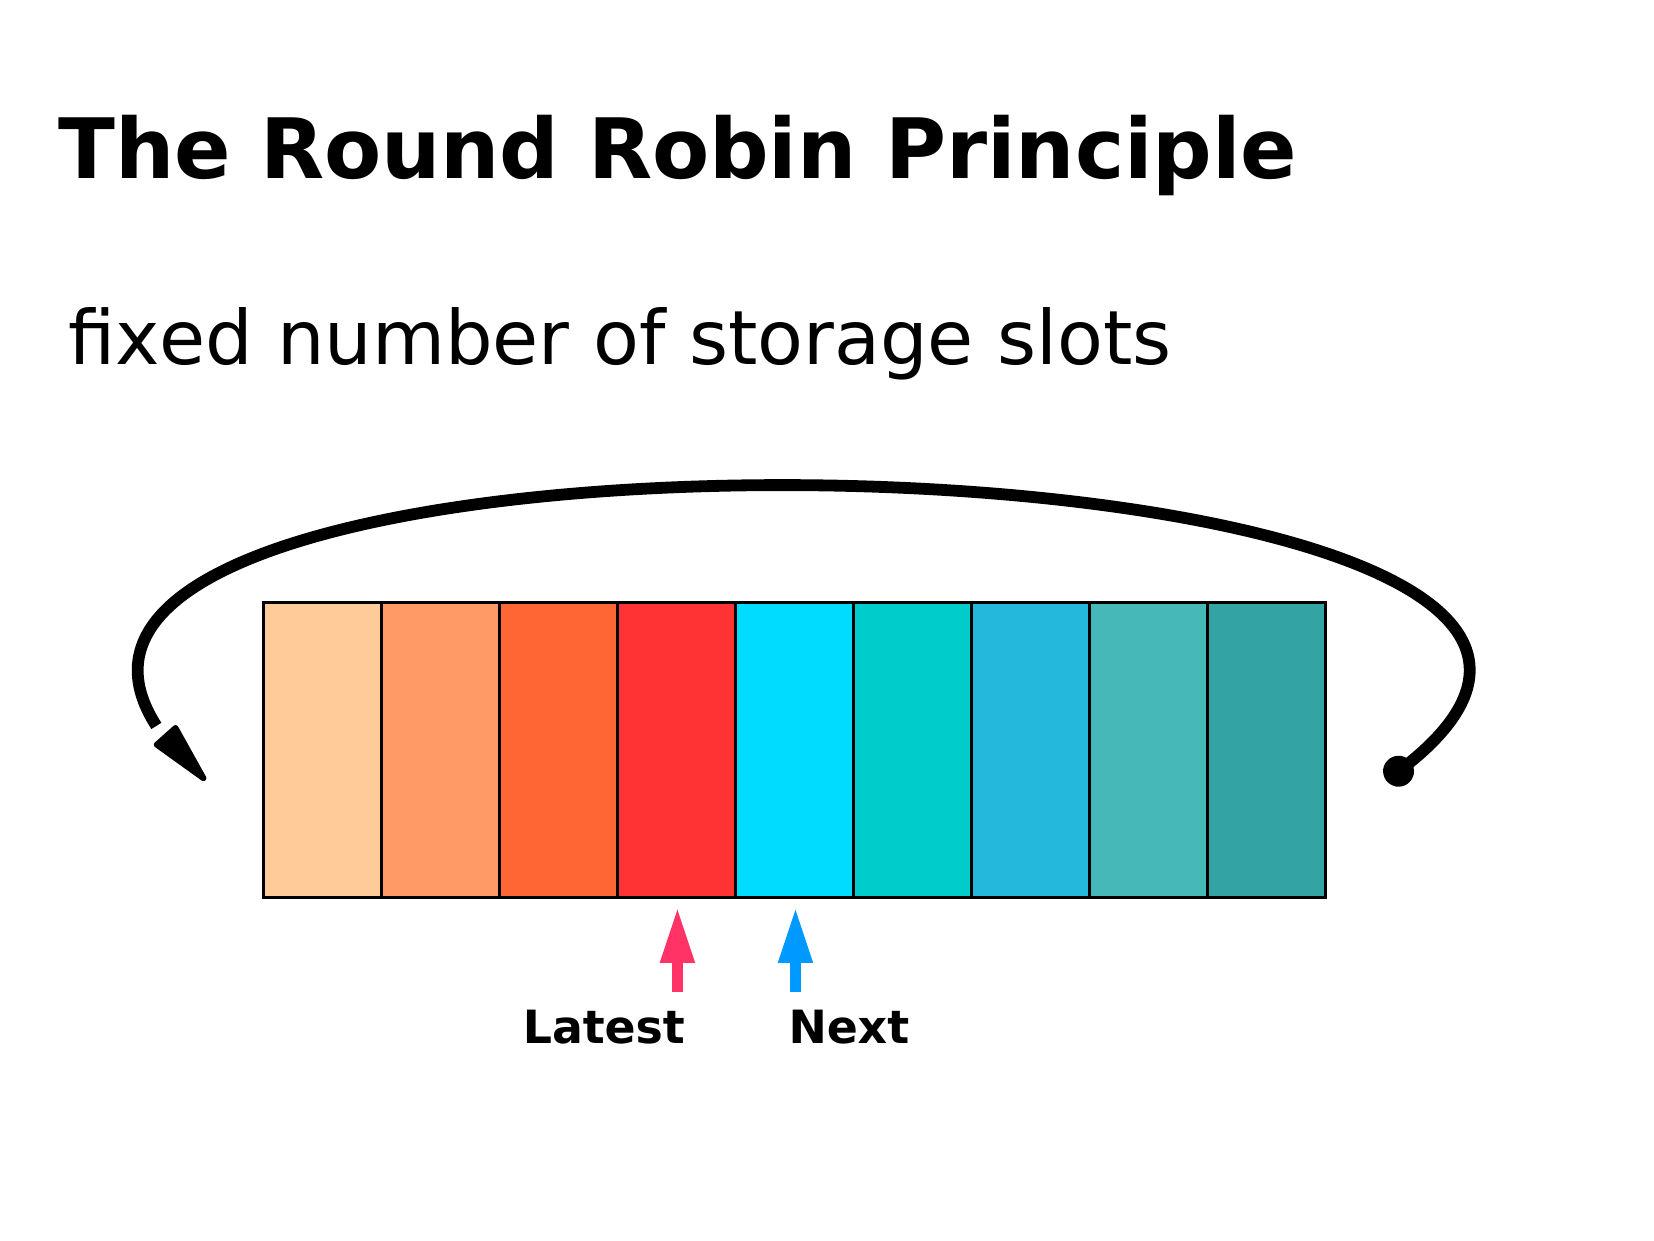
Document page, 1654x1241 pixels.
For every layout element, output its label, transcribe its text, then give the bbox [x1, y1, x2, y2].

title The Round Robin Principle [59, 75, 1607, 225]
text_box [263, 602, 1326, 898]
text_box Latest [506, 992, 702, 1064]
text_box Next [772, 992, 926, 1064]
list fixed number of storage slots [50, 295, 1571, 1099]
